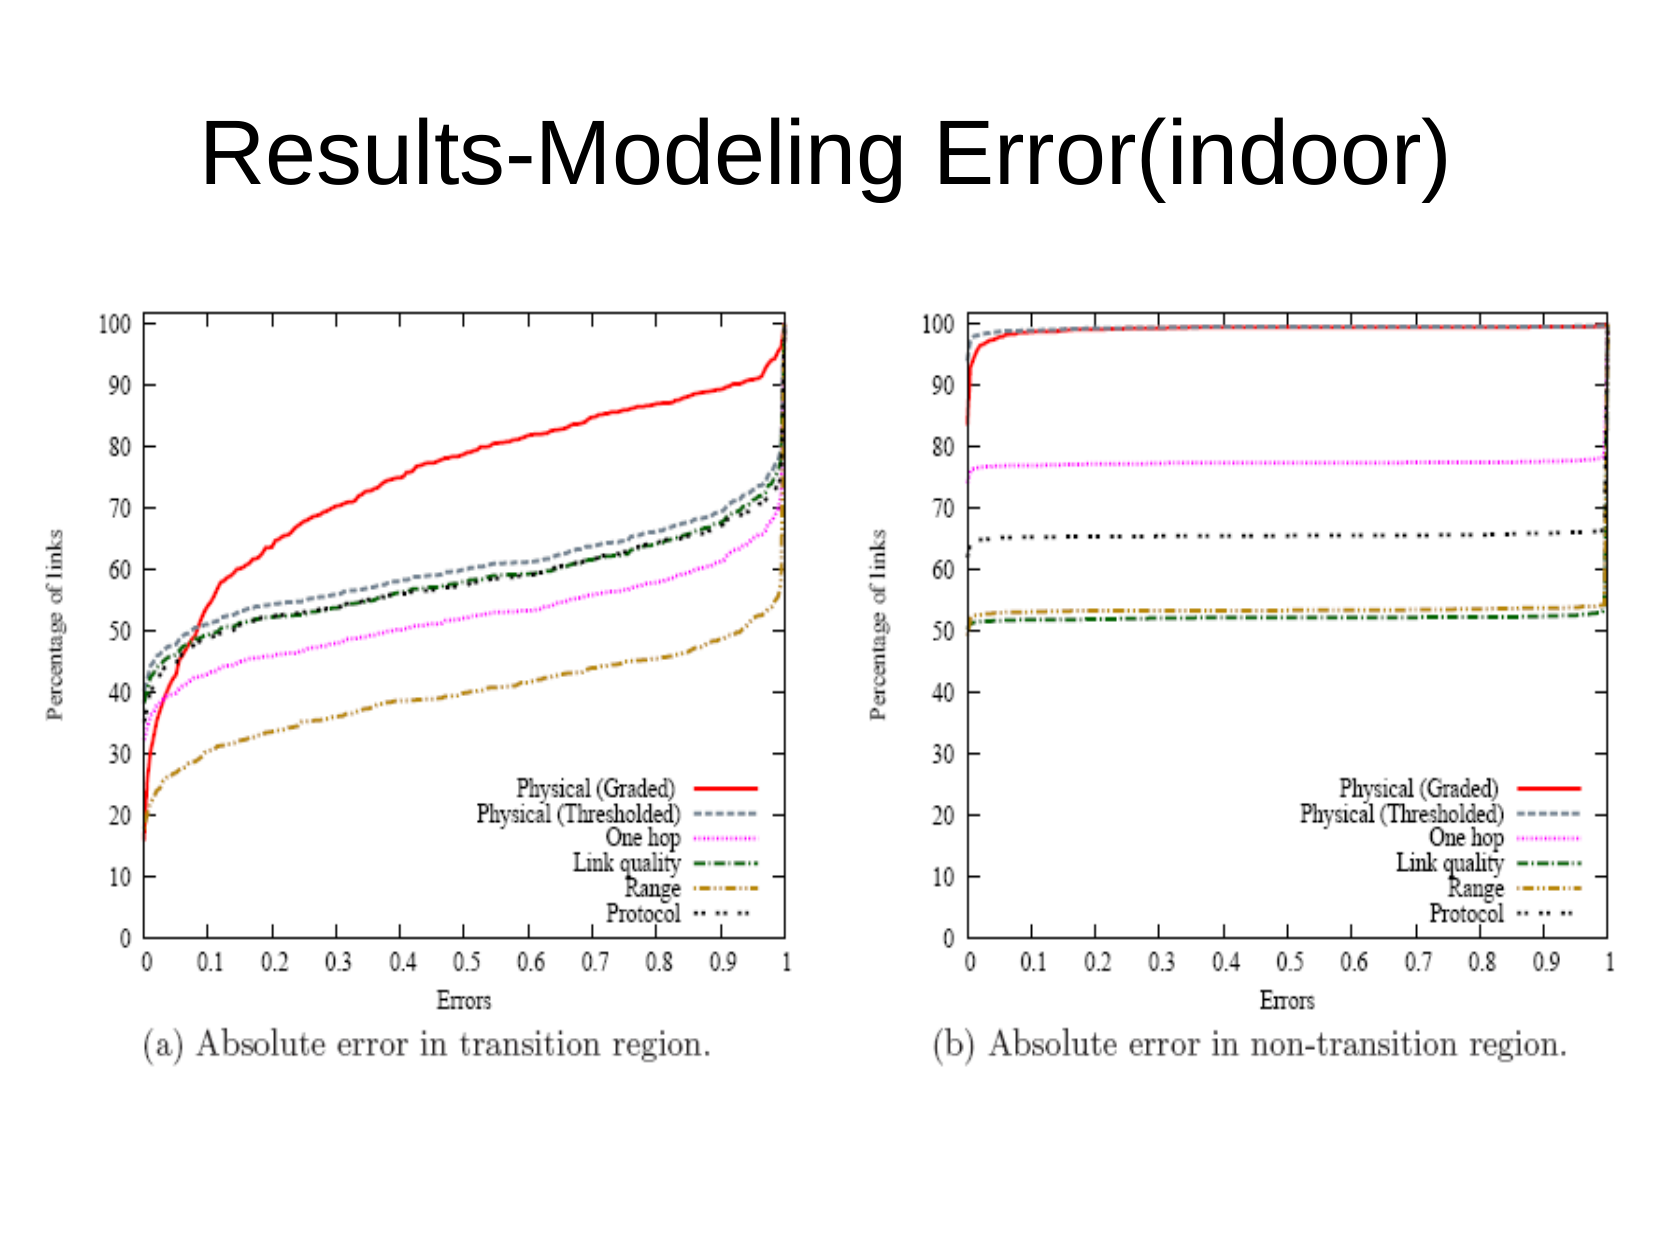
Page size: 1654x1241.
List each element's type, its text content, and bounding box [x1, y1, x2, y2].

picture [18, 304, 1631, 1088]
title Results-Modeling Error(indoor) [82, 56, 1571, 250]
